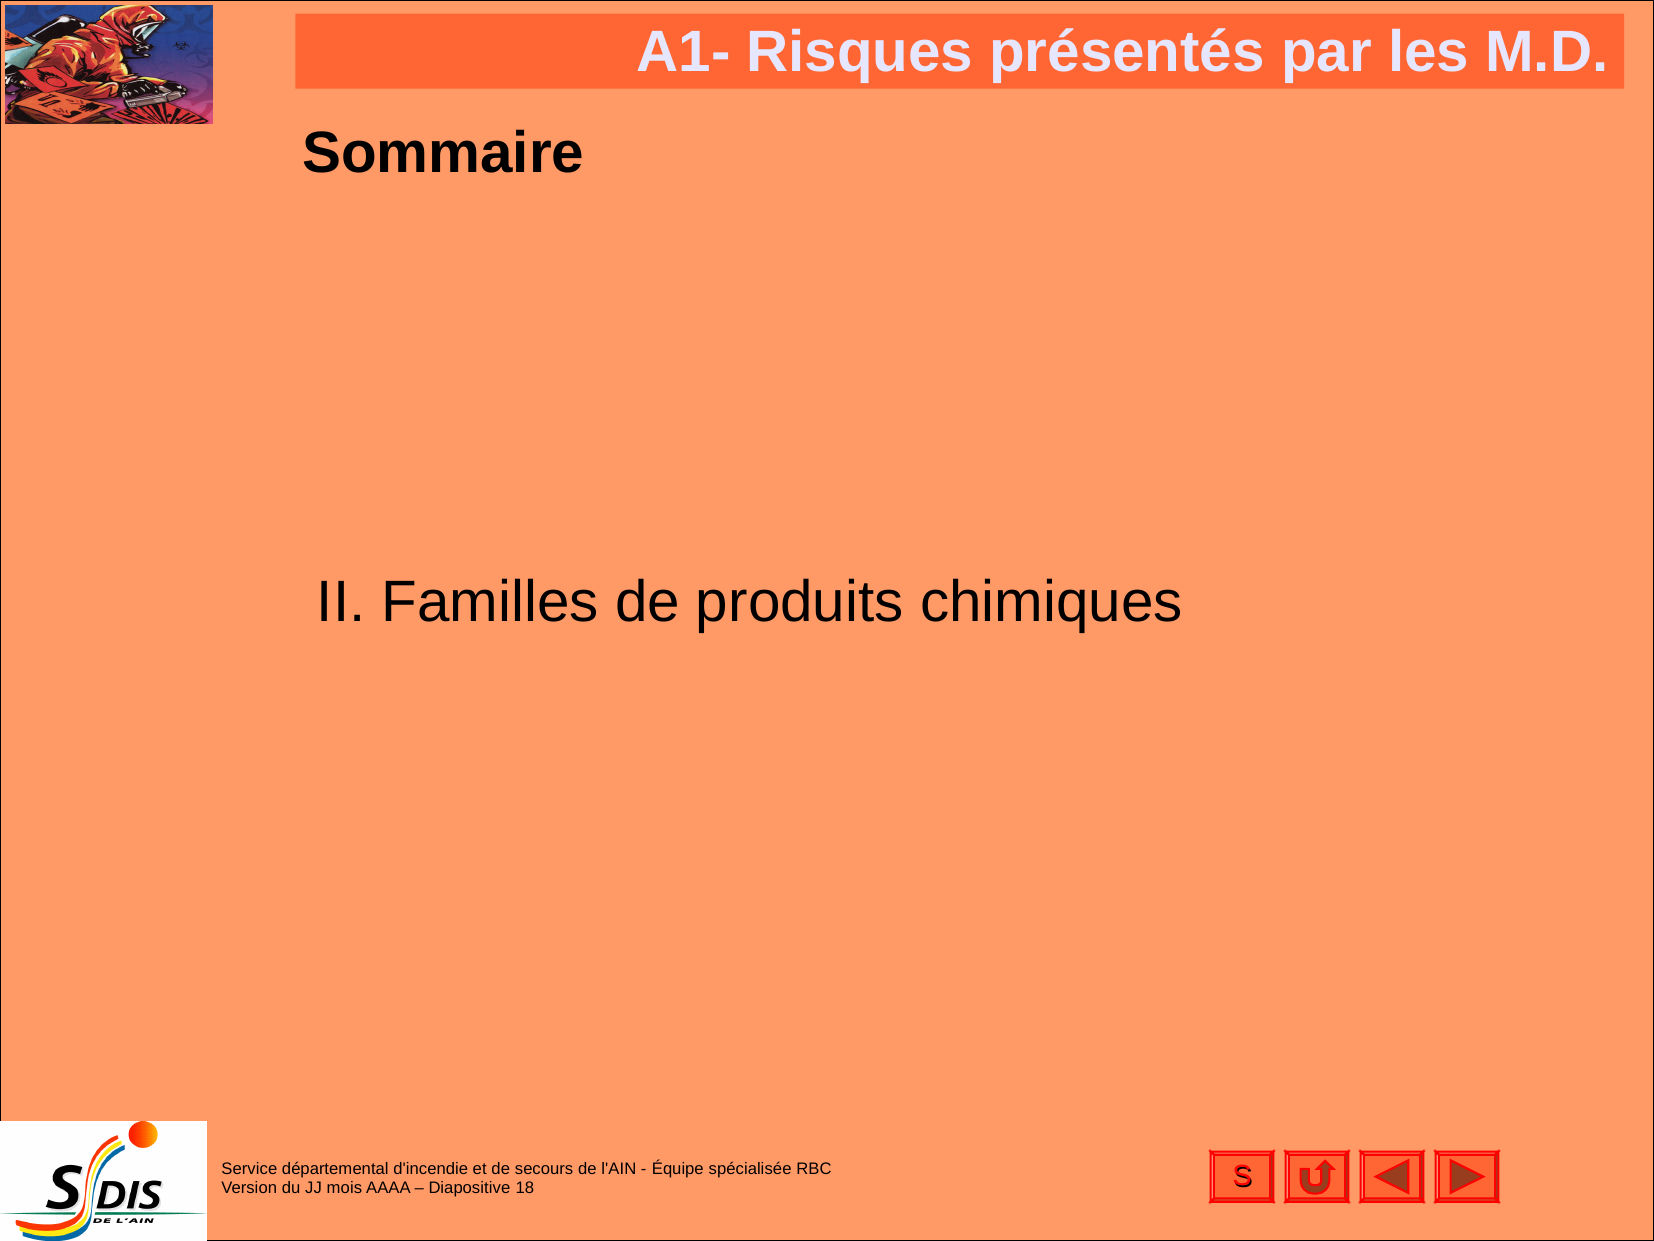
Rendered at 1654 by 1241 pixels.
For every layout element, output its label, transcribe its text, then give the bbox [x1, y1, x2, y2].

picture [0, 1121, 207, 1241]
list II. Familles de produits chimiques [230, 472, 1506, 794]
text_box A1- Risques présentés par les M.D. [295, 13, 1625, 89]
text_box Sommaire [287, 112, 600, 193]
picture [5, 5, 213, 124]
